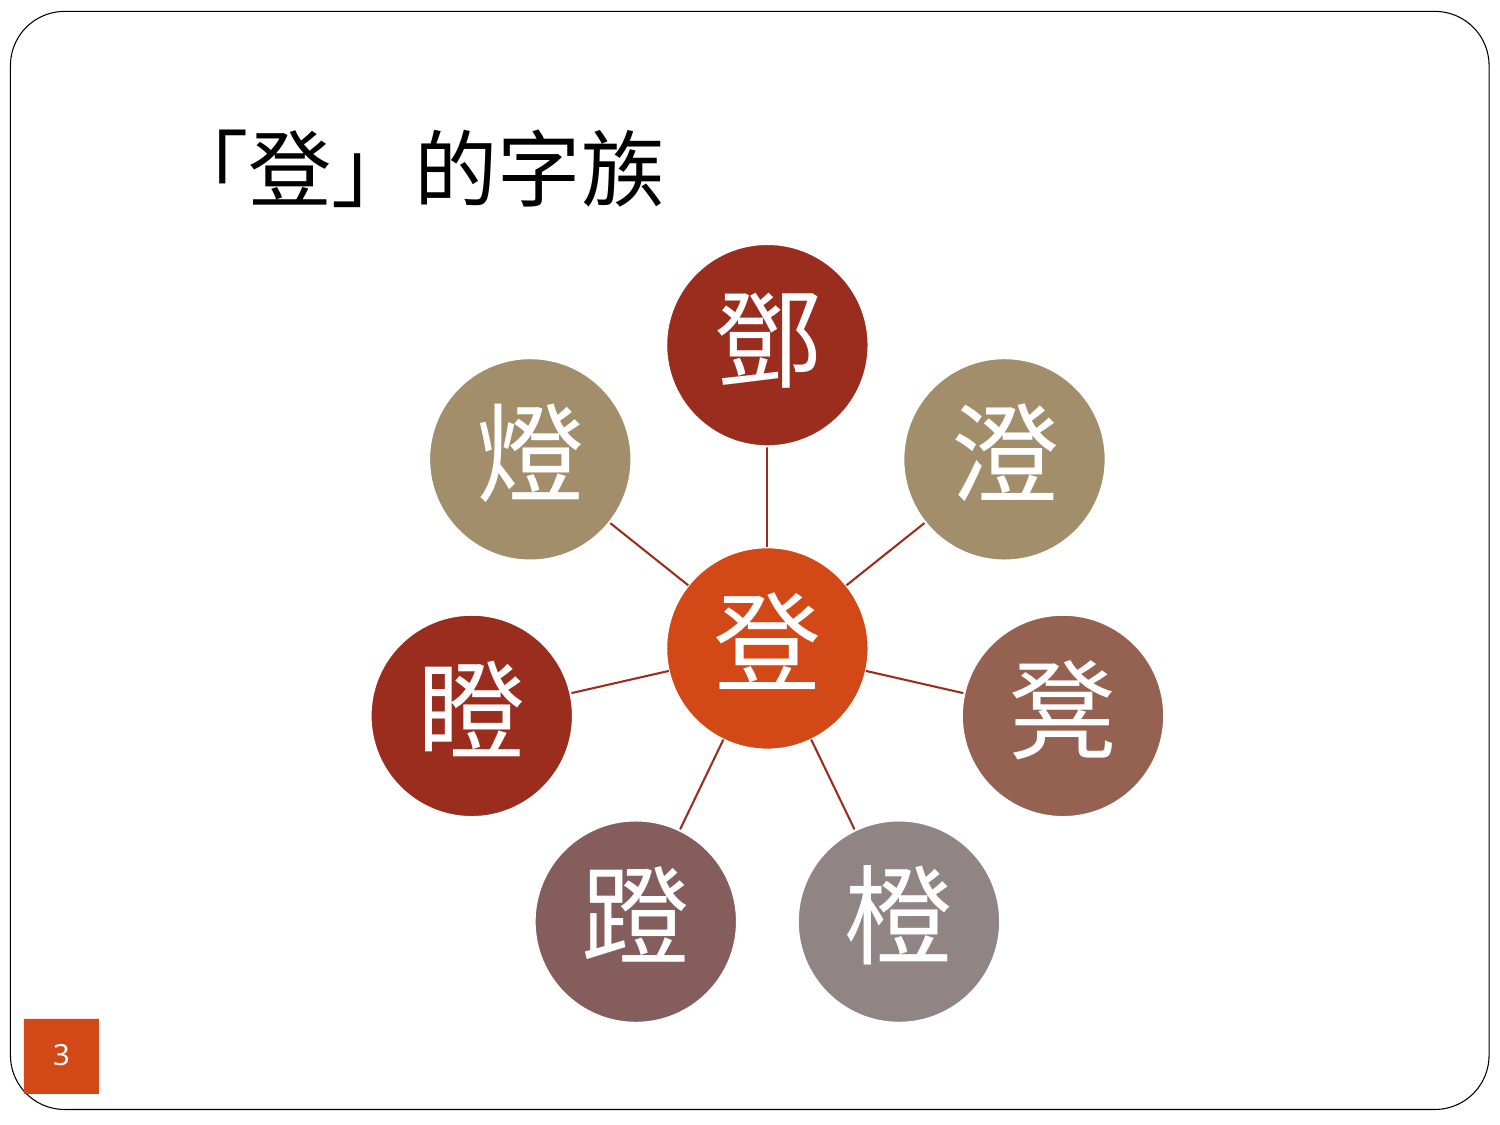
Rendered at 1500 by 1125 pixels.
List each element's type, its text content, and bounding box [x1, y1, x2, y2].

text_box 鄧 [666, 243, 869, 447]
text_box 蹬 [534, 820, 738, 1023]
text_box 3 [23, 1018, 99, 1094]
title 「登」的字族 [150, 45, 1426, 233]
text_box 瞪 [370, 614, 573, 818]
text_box 澄 [903, 358, 1106, 561]
text_box 燈 [429, 358, 632, 561]
text_box 登 [666, 547, 869, 750]
text_box 凳 [961, 614, 1165, 818]
text_box 橙 [797, 820, 1001, 1023]
